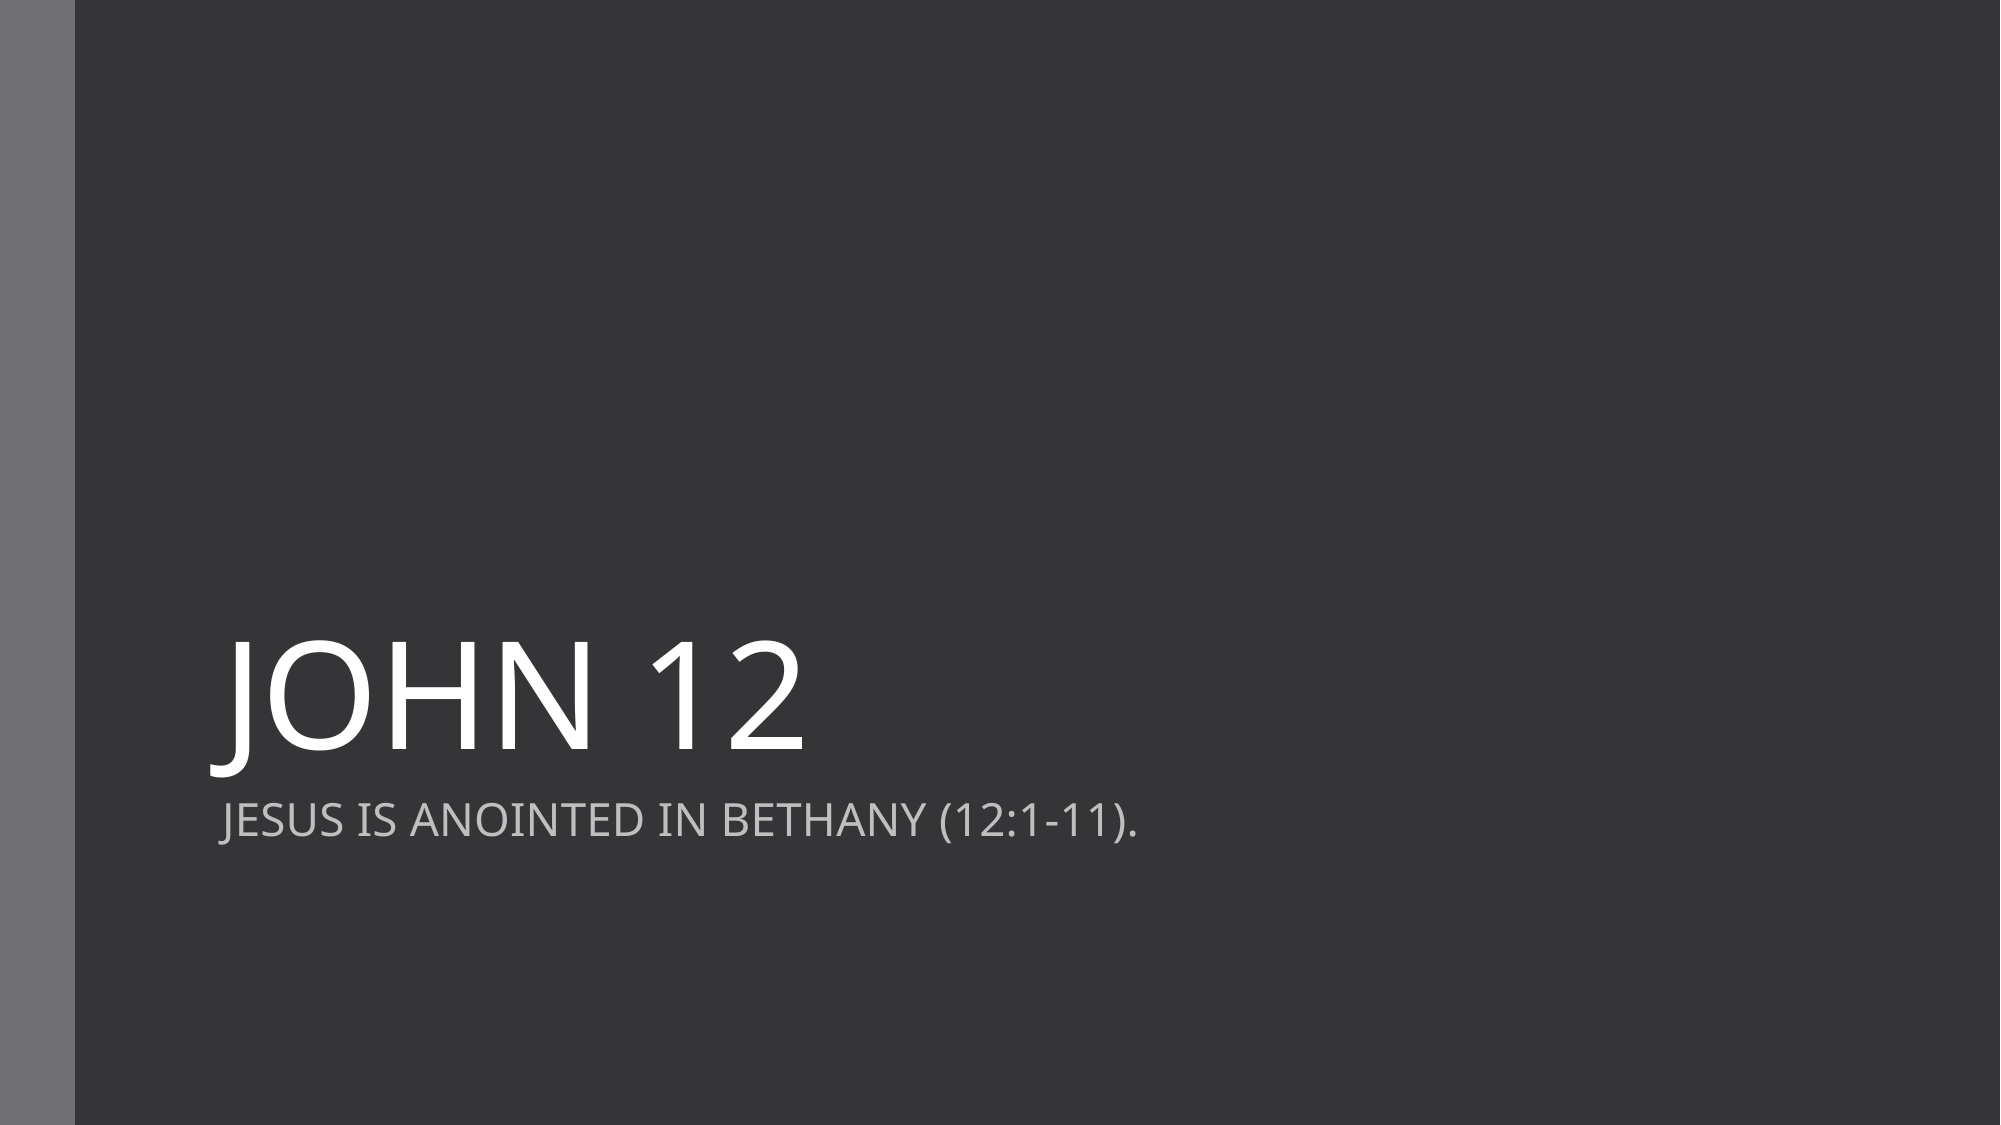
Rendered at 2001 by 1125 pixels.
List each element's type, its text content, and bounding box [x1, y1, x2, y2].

subtitle JESUS IS ANOINTED IN BETHANY (12:1-11). [206, 787, 1752, 1066]
title JOHN 12 [206, 124, 1752, 787]
